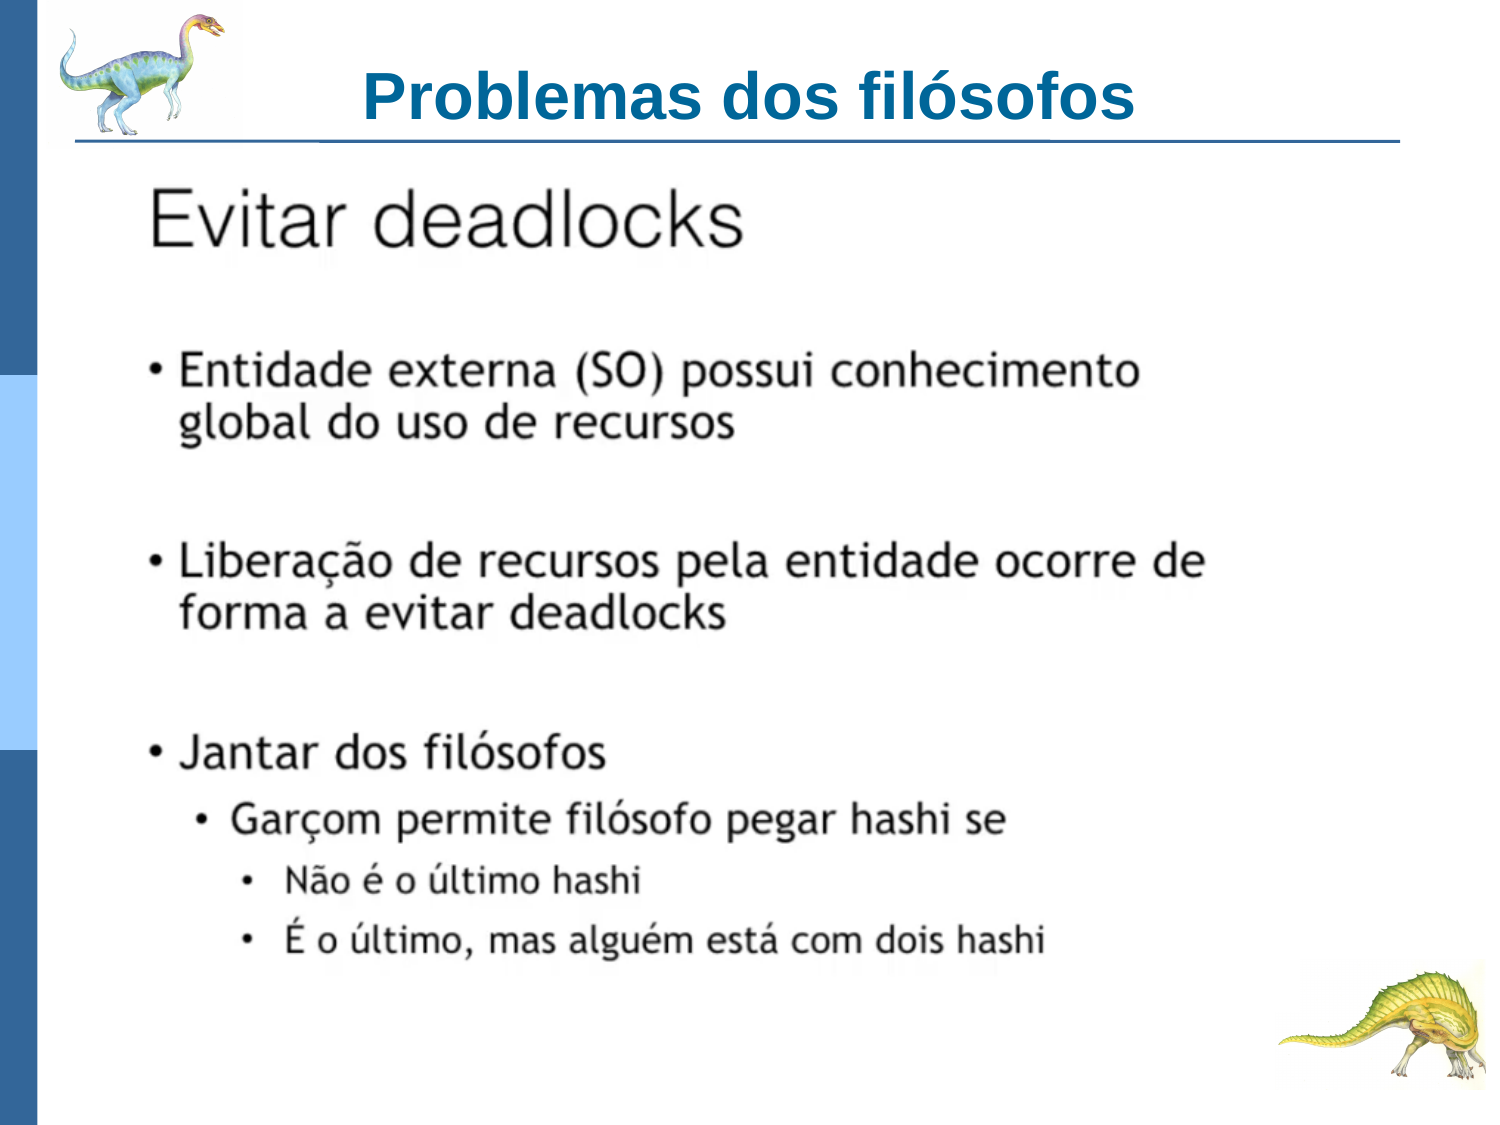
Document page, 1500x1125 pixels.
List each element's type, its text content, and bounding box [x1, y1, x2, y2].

picture [46, 0, 243, 149]
picture [124, 161, 1486, 1090]
text_box Problemas dos filósofos [75, 45, 1426, 141]
